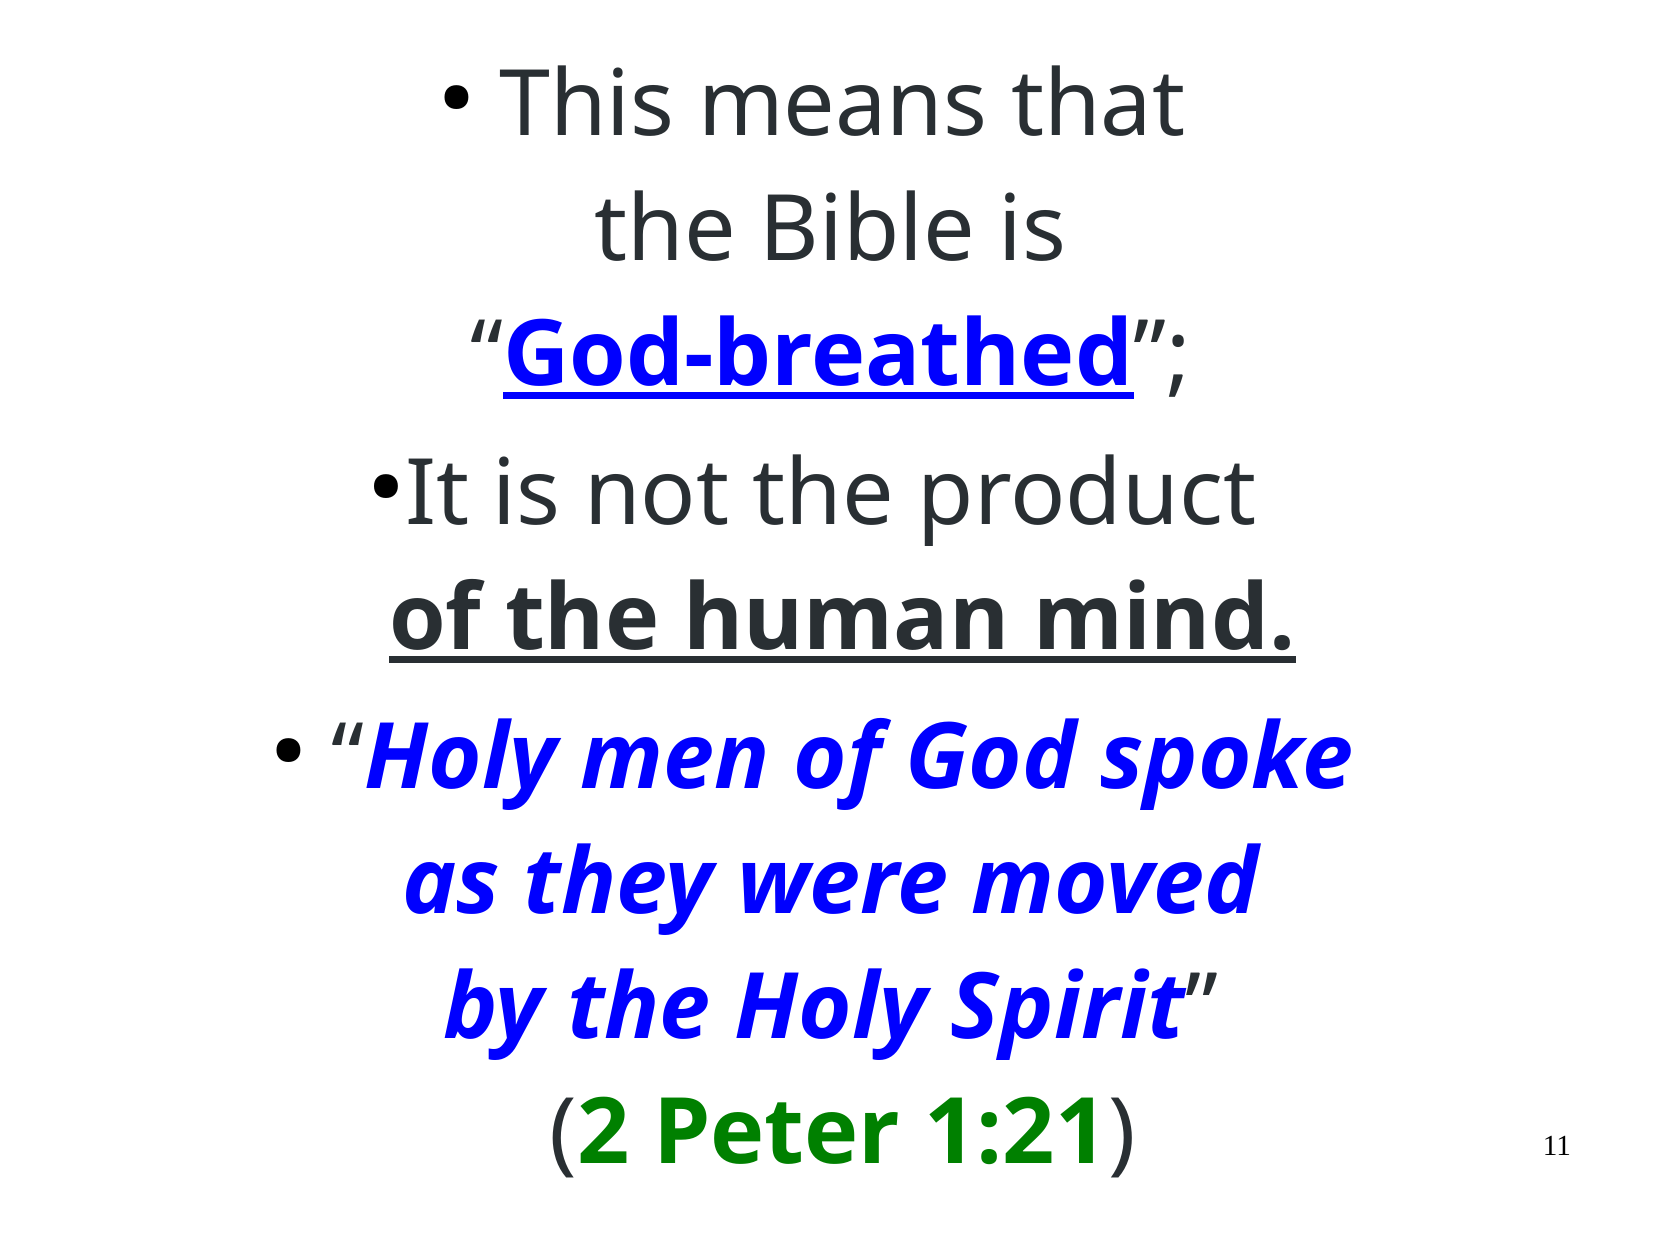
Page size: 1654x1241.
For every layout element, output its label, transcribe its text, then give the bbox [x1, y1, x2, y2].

list This means that the Bible is “God-breathed”; It is not the product of the human mind. “Holy men of God spoke as they were moved by the Holy Spirit” (2 Peter 1:21) [37, 37, 1613, 1201]
